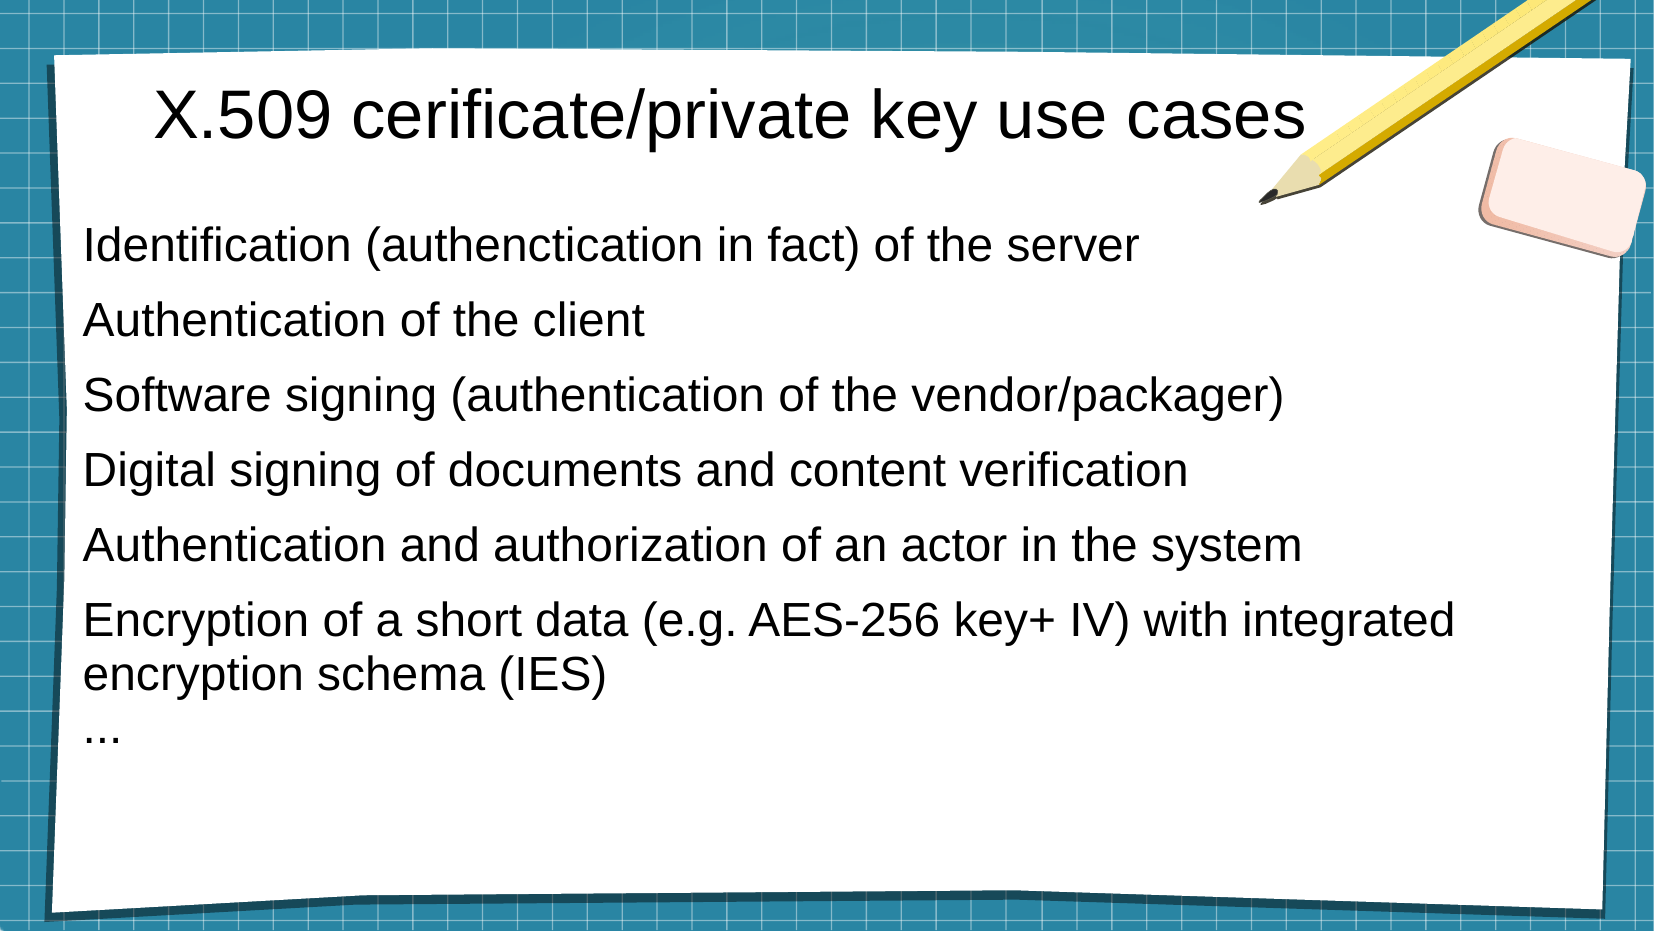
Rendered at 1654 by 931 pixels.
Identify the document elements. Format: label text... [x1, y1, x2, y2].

title X.509 cerificate/private key use cases [82, 37, 1571, 193]
list Identification (authenctication in fact) of the server Authentication of the client Software signing (authentication of the vendor/packager) Digital signing of documents and content verification Authentication and authorization of an actor in the system Encryption of a short data (e.g. AES-256 key+ IV) with integrated encryption schema (IES) ... [82, 217, 1571, 758]
